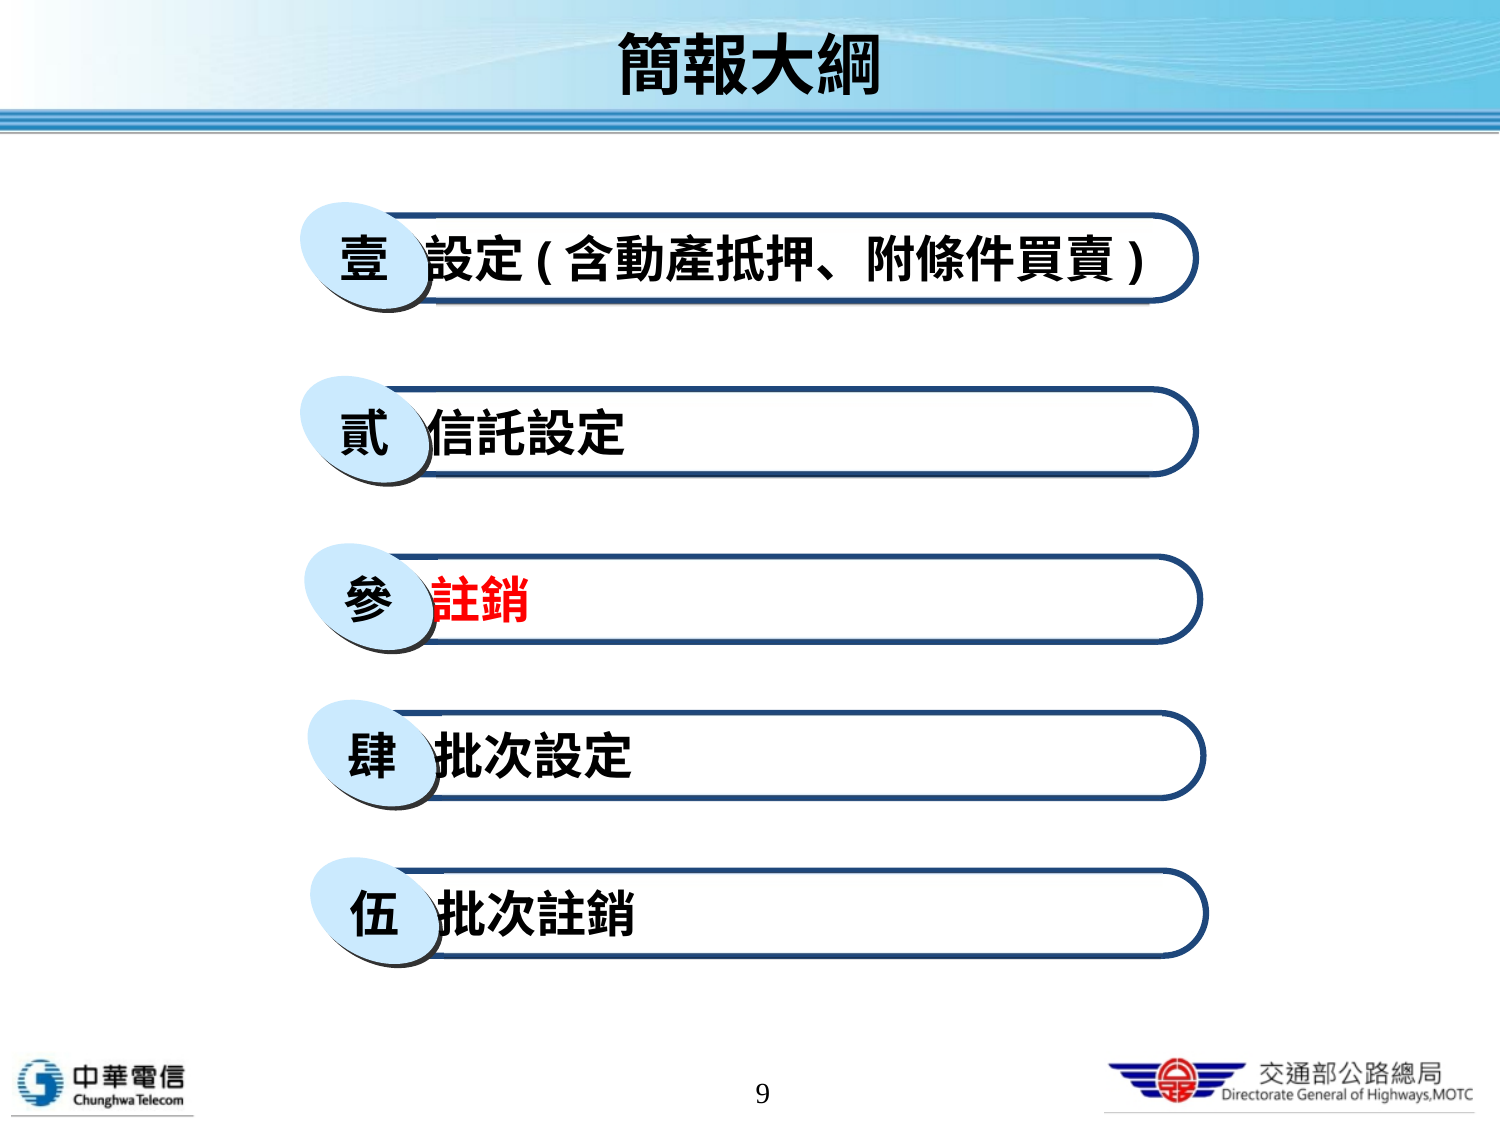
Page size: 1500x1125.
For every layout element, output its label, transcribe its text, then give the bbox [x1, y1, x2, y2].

picture [436, 217, 1153, 227]
text_box 9 [755, 1070, 794, 1110]
text_box [300, 202, 1196, 313]
picture [436, 391, 1153, 475]
picture [11, 1051, 197, 1116]
text_box [310, 857, 1207, 969]
picture [442, 713, 1162, 799]
text_box 壹 設定(含動產抵押、附條件買賣) [339, 227, 1176, 288]
text_box 伍 批次註銷 [349, 882, 686, 943]
text_box 參 註銷 [343, 568, 581, 629]
picture [0, 0, 1500, 132]
text_box [304, 543, 1201, 655]
text_box [300, 375, 1196, 487]
picture [438, 557, 1159, 643]
text_box [307, 699, 442, 811]
text_box 肆 批次設定 [347, 724, 684, 785]
picture [436, 288, 1153, 303]
text_box 簡報大綱 [616, 22, 905, 103]
picture [1104, 1051, 1478, 1112]
picture [444, 872, 1163, 957]
text_box [1162, 713, 1204, 798]
text_box 貳 信託設定 [339, 400, 676, 461]
